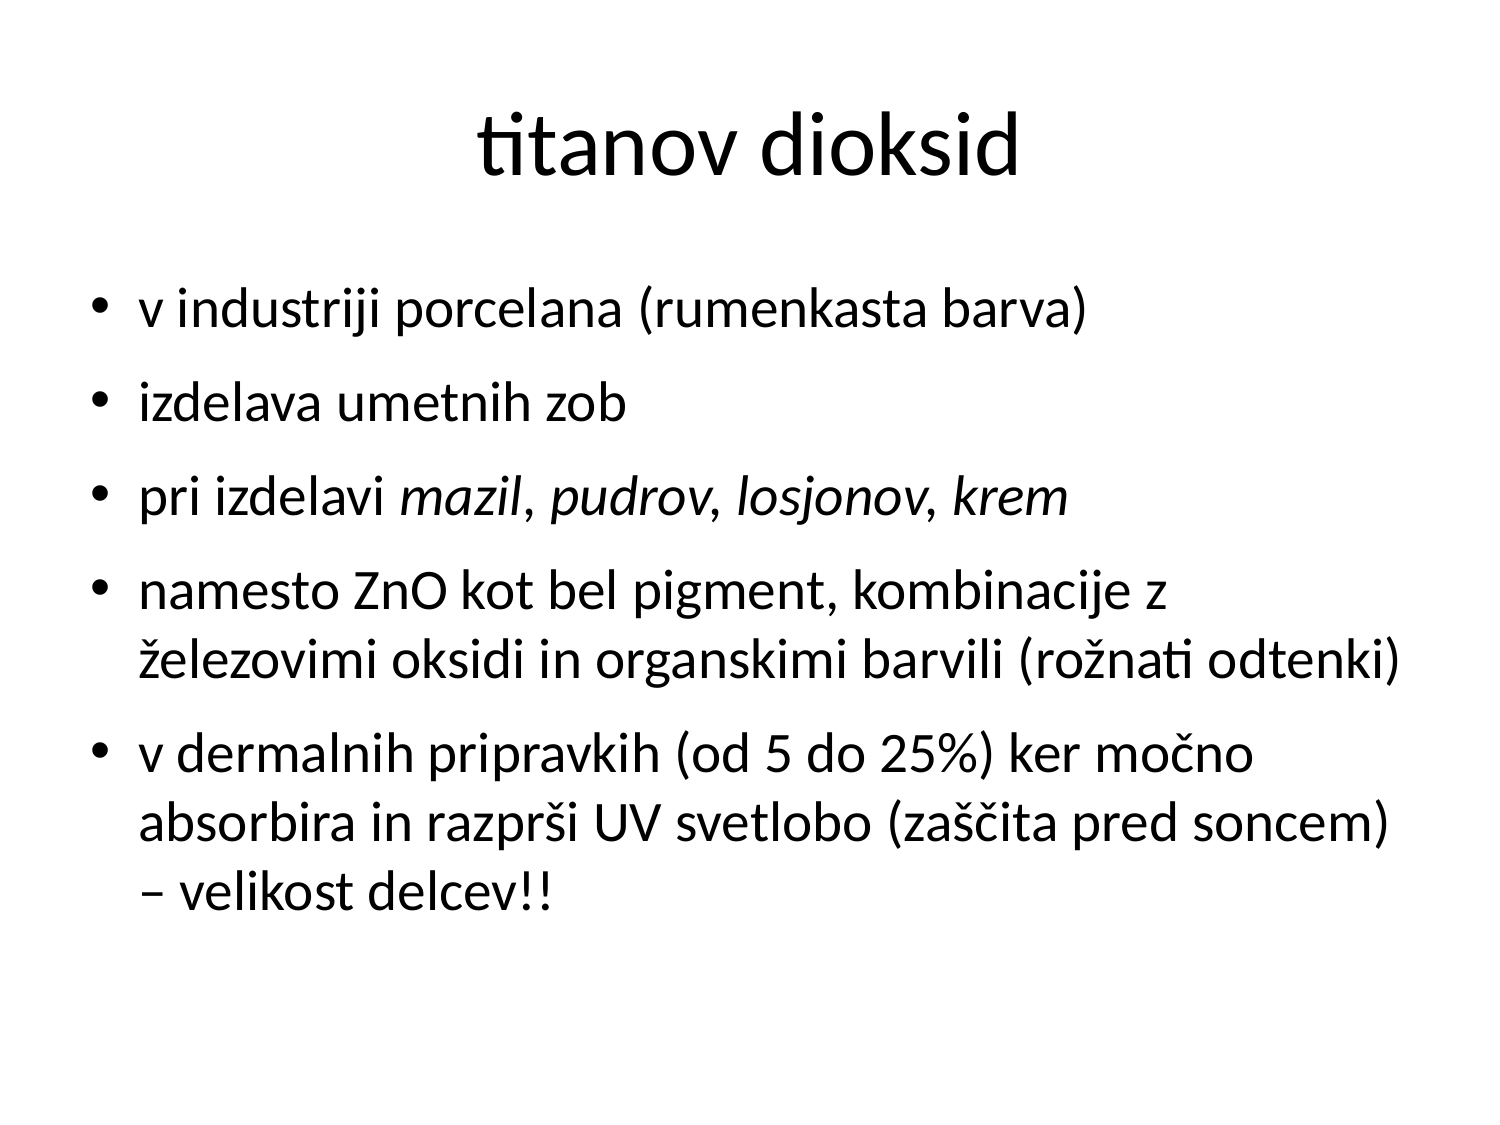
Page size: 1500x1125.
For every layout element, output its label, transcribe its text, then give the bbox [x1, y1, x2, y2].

list v industriji porcelana (rumenkasta barva) izdelava umetnih zob pri izdelavi mazil, pudrov, losjonov, krem namesto ZnO kot bel pigment, kombinacije z železovimi oksidi in organskimi barvili (rožnati odtenki) v dermalnih pripravkih (od 5 do 25%) ker močno absorbira in razprši UV svetlobo (zaščita pred soncem) – velikost delcev!! [75, 262, 1425, 1005]
title titanov dioksid [75, 45, 1425, 233]
